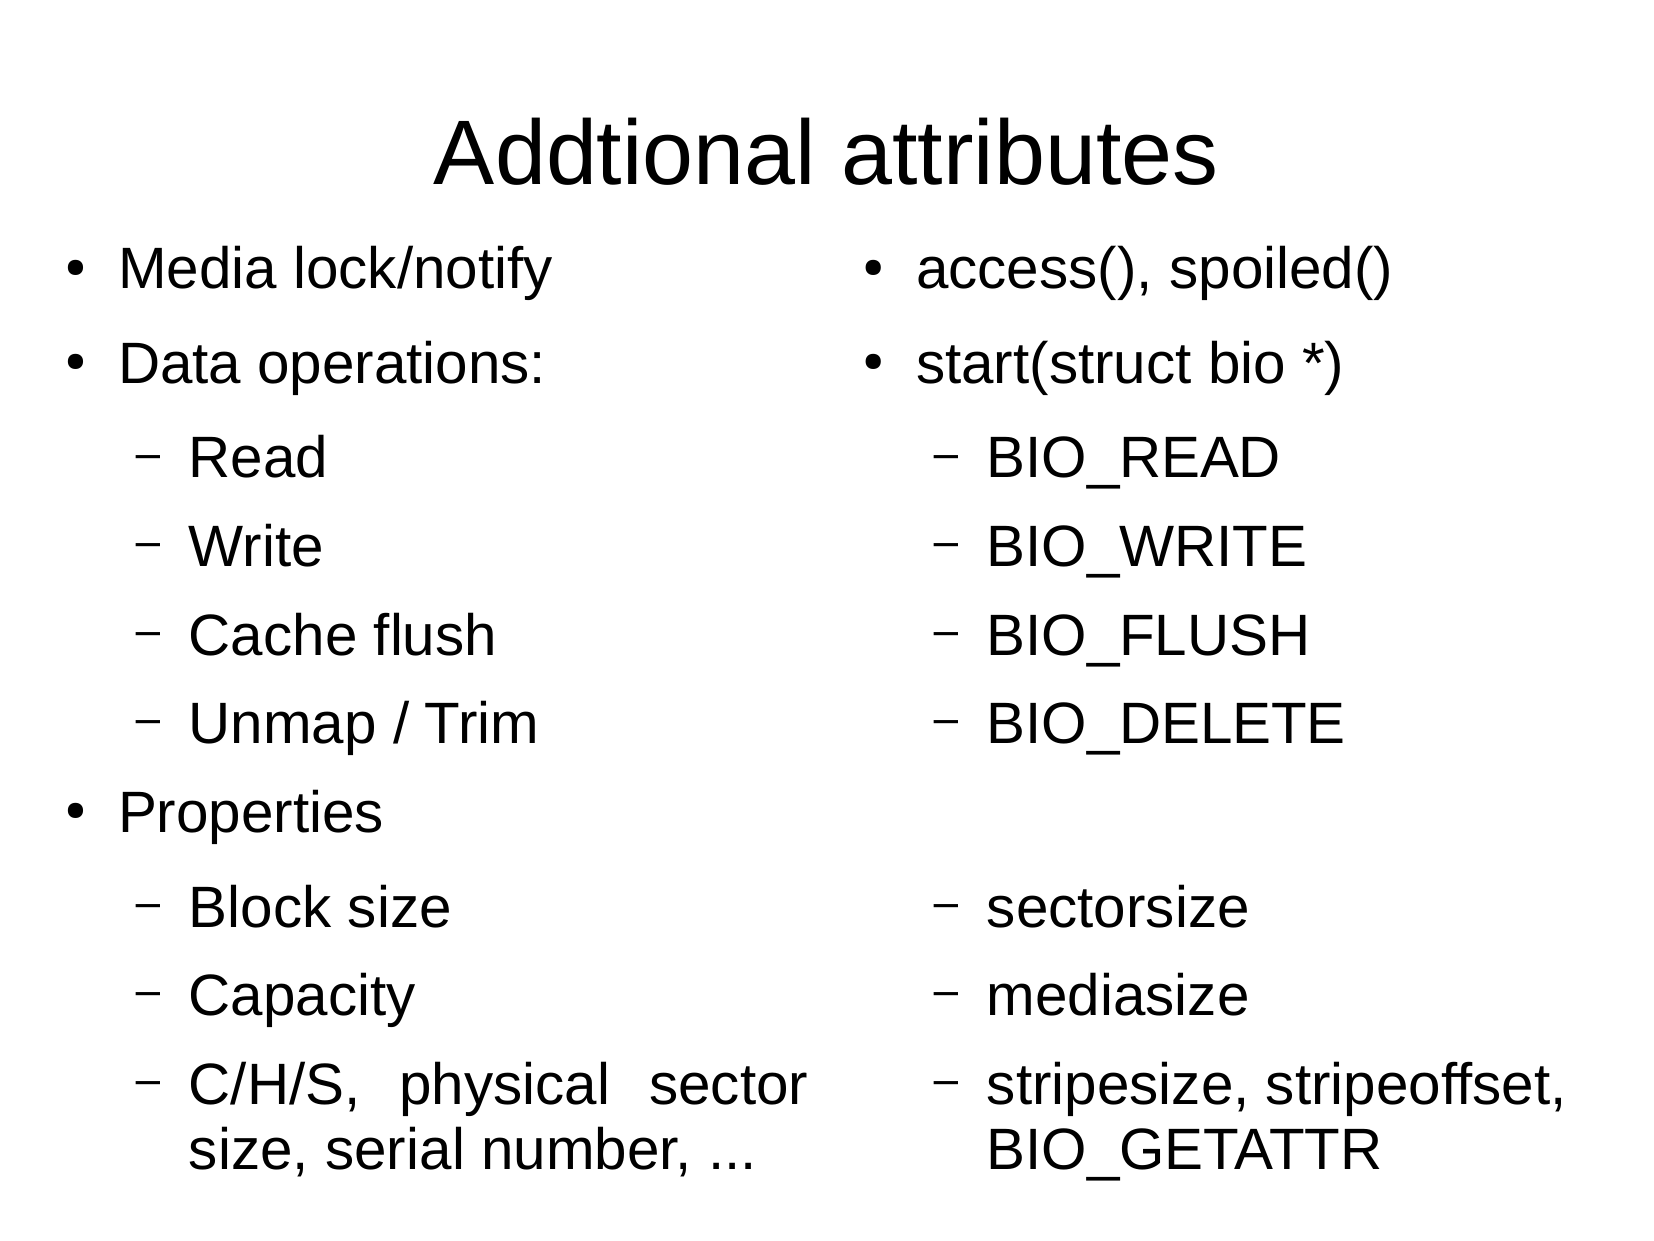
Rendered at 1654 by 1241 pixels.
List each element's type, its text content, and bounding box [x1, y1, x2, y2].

list Media lock/notify Data operations: Read Write Cache flush Unmap / Trim Properties Block size Capacity C/H/S, physical sector size, serial number, ... [47, 236, 809, 1205]
list access(), spoiled() start(struct bio *) BIO_READ BIO_WRITE BIO_FLUSH BIO_DELETE sectorsize mediasize stripesize, stripeoffset, BIO_GETATTR [845, 236, 1619, 1217]
title Addtional attributes [82, 49, 1571, 257]
